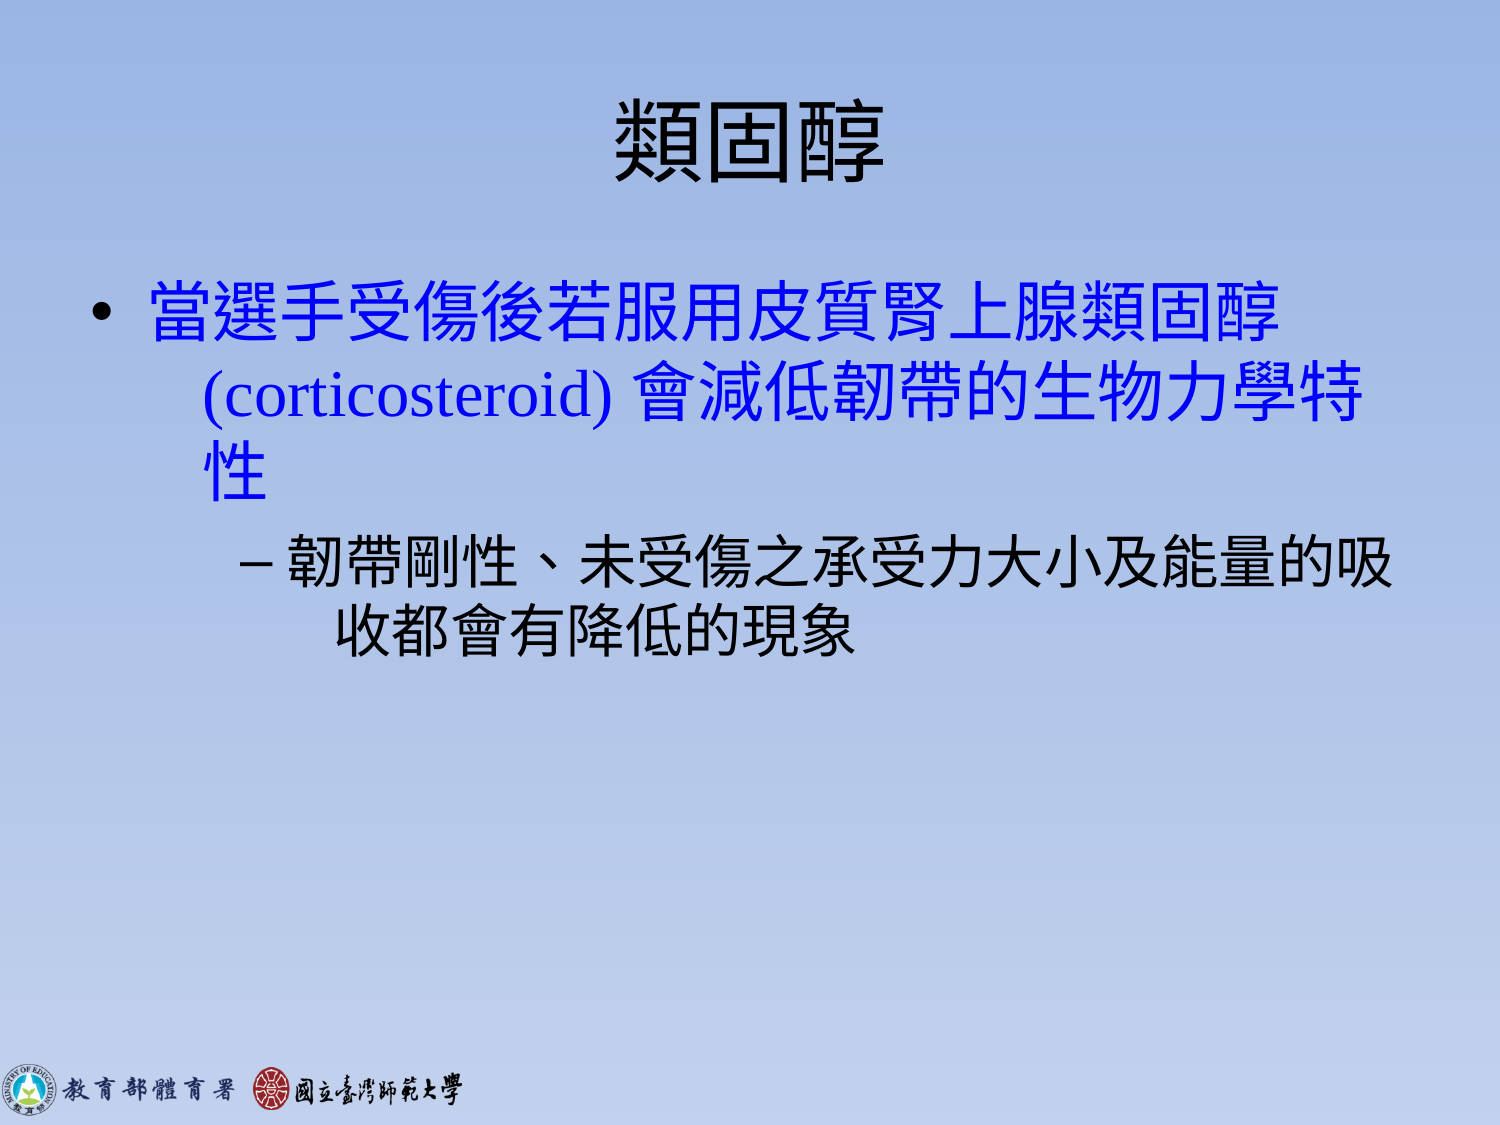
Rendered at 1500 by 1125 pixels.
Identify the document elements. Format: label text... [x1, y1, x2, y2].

list 當選手受傷後若服用皮質腎上腺類固醇(corticosteroid)會減低韌帶的生物力學特性 韌帶剛性、未受傷之承受力大小及能量的吸收都會有降低的現象 [75, 262, 1426, 1005]
title 類固醇 [75, 45, 1426, 233]
